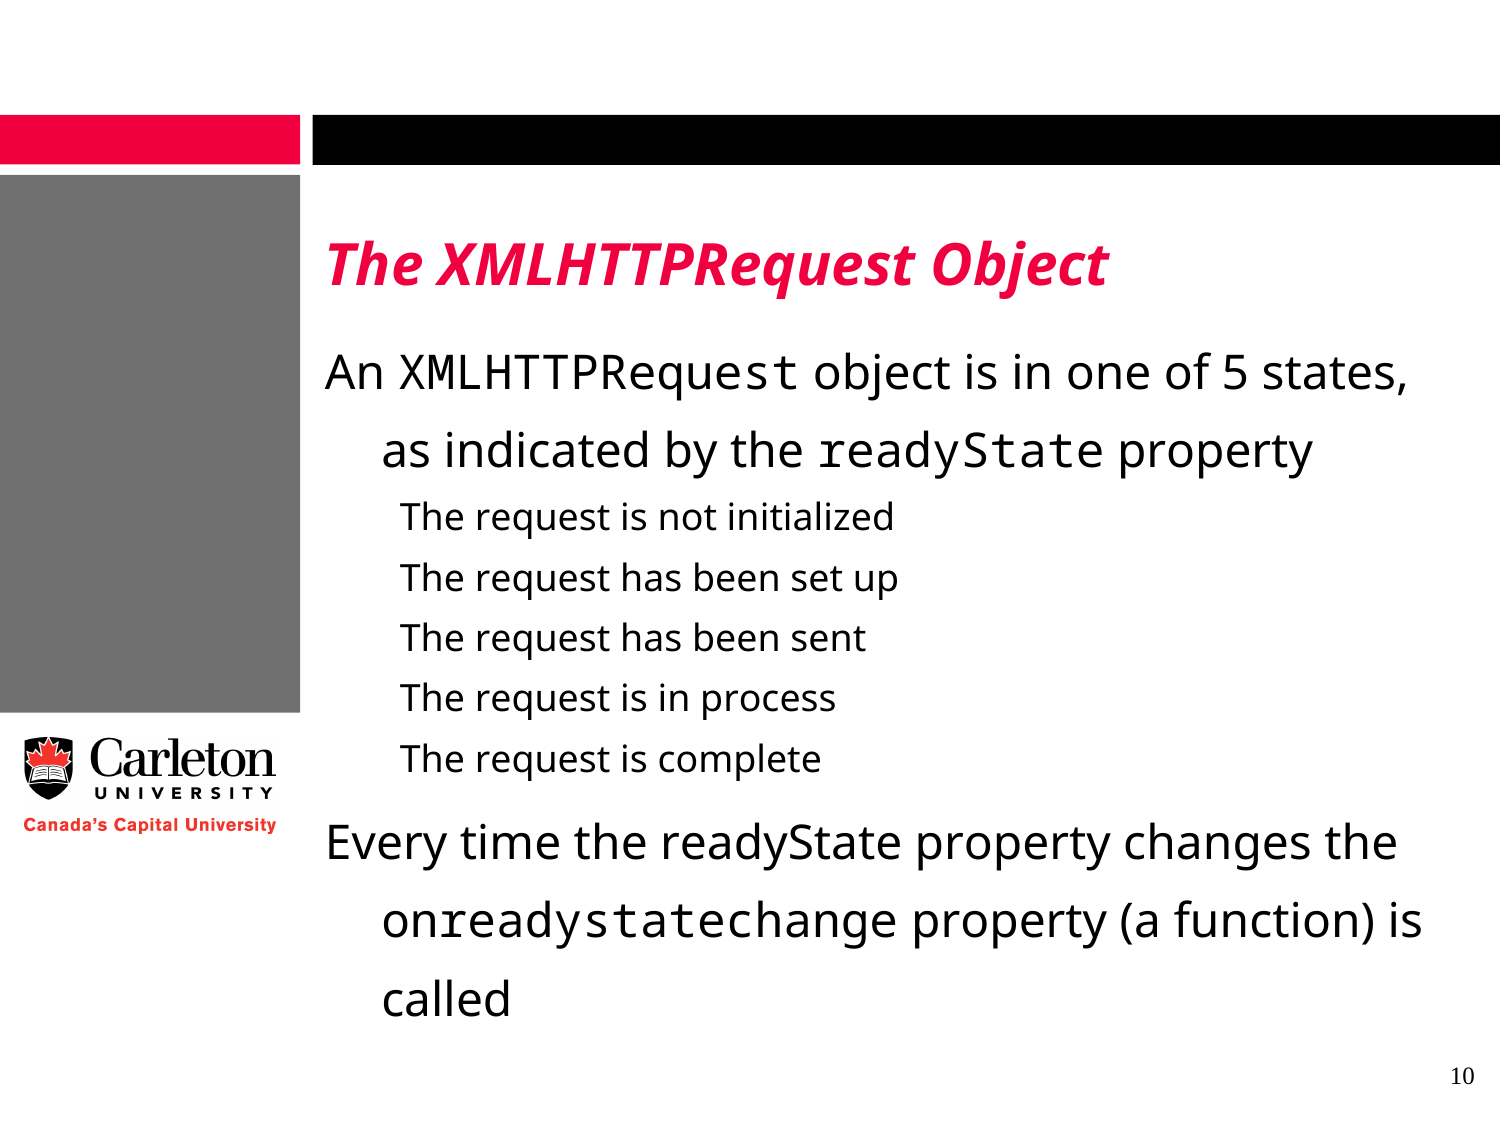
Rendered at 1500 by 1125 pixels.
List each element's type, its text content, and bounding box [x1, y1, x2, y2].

picture [24, 737, 276, 834]
title The XMLHTTPRequest Object [324, 194, 1450, 324]
list An XMLHTTPRequest object is in one of 5 states, as indicated by the readyState property The request is not initialized The request has been set up The request has been sent The request is in process The request is complete Every time the readyState property changes the onreadystatechange property (a function) is called [324, 324, 1450, 1036]
